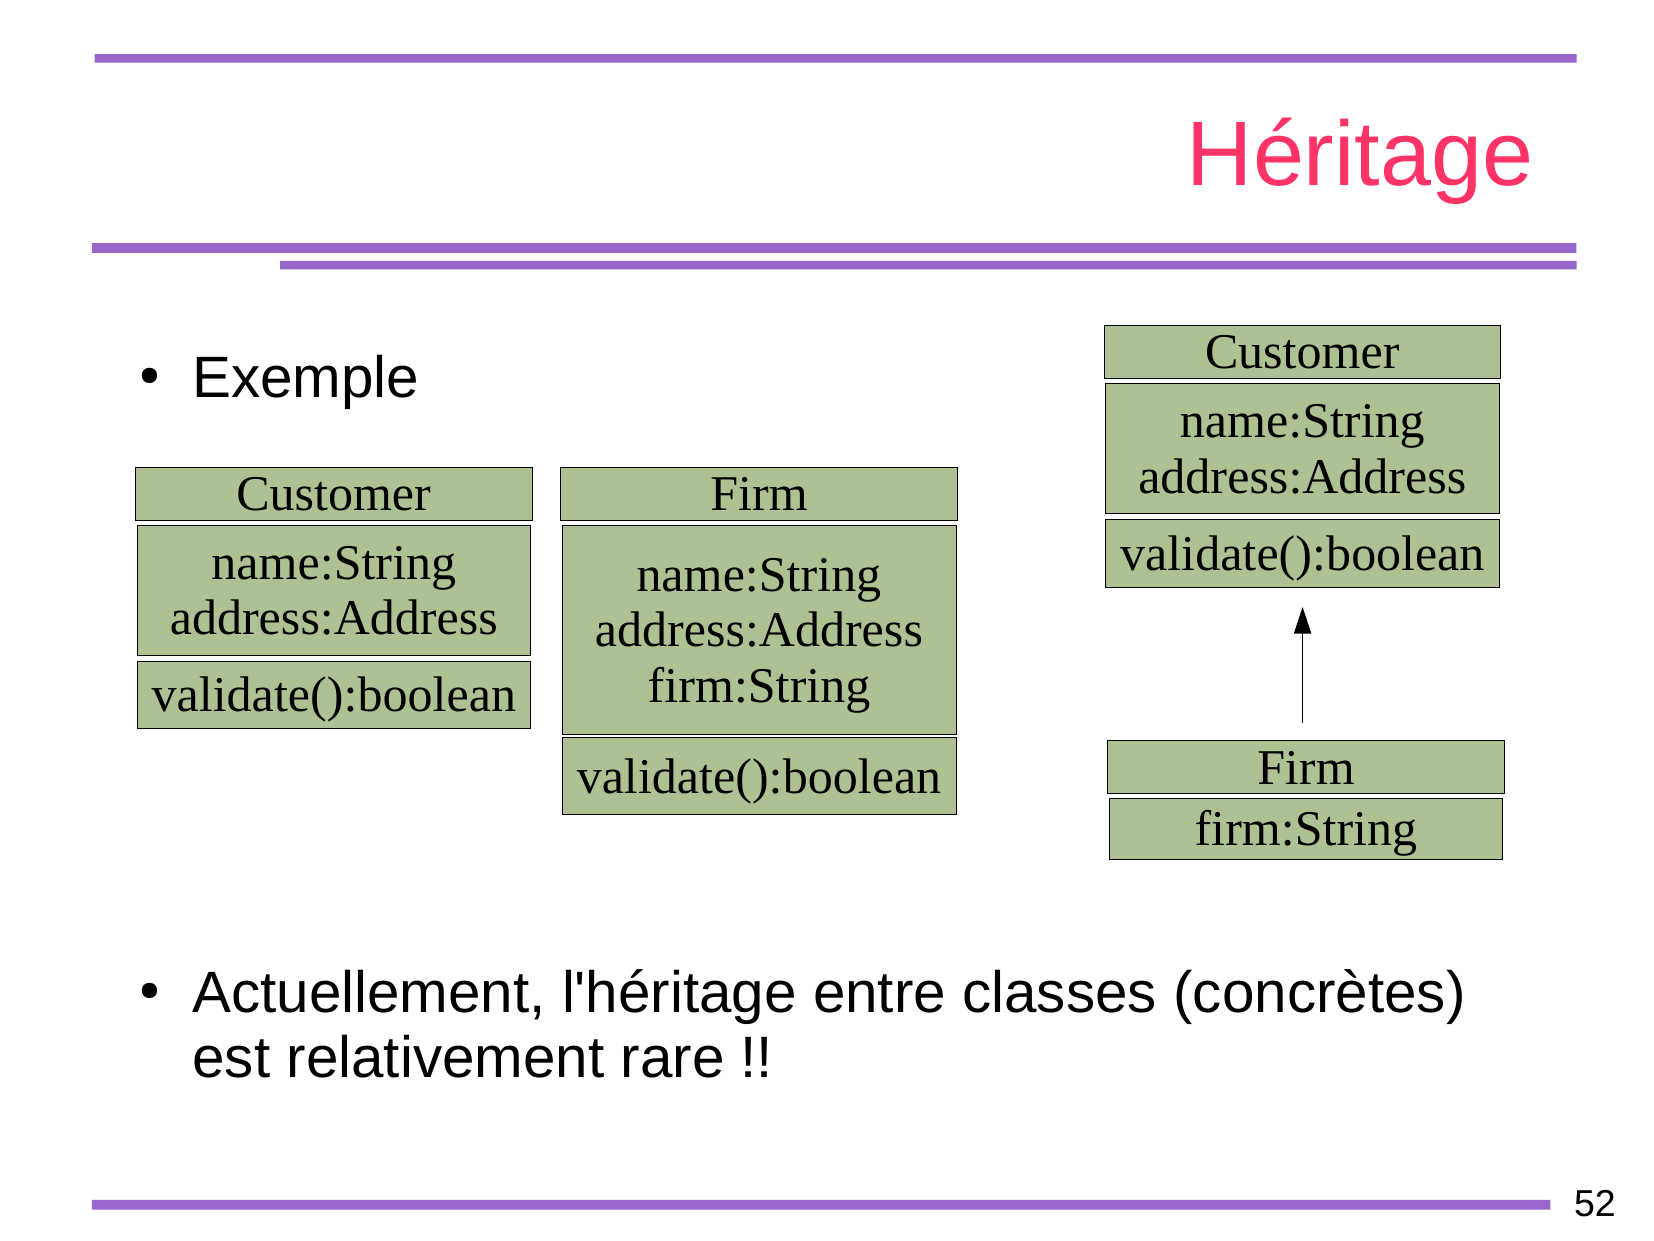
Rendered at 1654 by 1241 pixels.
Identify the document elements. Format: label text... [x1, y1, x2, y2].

text_box name:String address:Address [137, 525, 531, 656]
text_box Customer [1104, 325, 1501, 379]
text_box validate():boolean [137, 661, 531, 729]
text_box Firm [560, 467, 958, 521]
text_box Firm [1107, 740, 1505, 794]
text_box validate():boolean [1105, 519, 1500, 588]
text_box Customer [135, 467, 533, 521]
title Héritage [121, 49, 1534, 257]
list Exemple Actuellement, l'héritage entre classes (concrètes) est relativement rare !! [121, 344, 1534, 1140]
text_box name:String address:Address [1105, 383, 1500, 514]
text_box firm:String [1109, 798, 1503, 860]
text_box name:String address:Address firm:String [562, 525, 957, 735]
text_box validate():boolean [562, 737, 957, 815]
